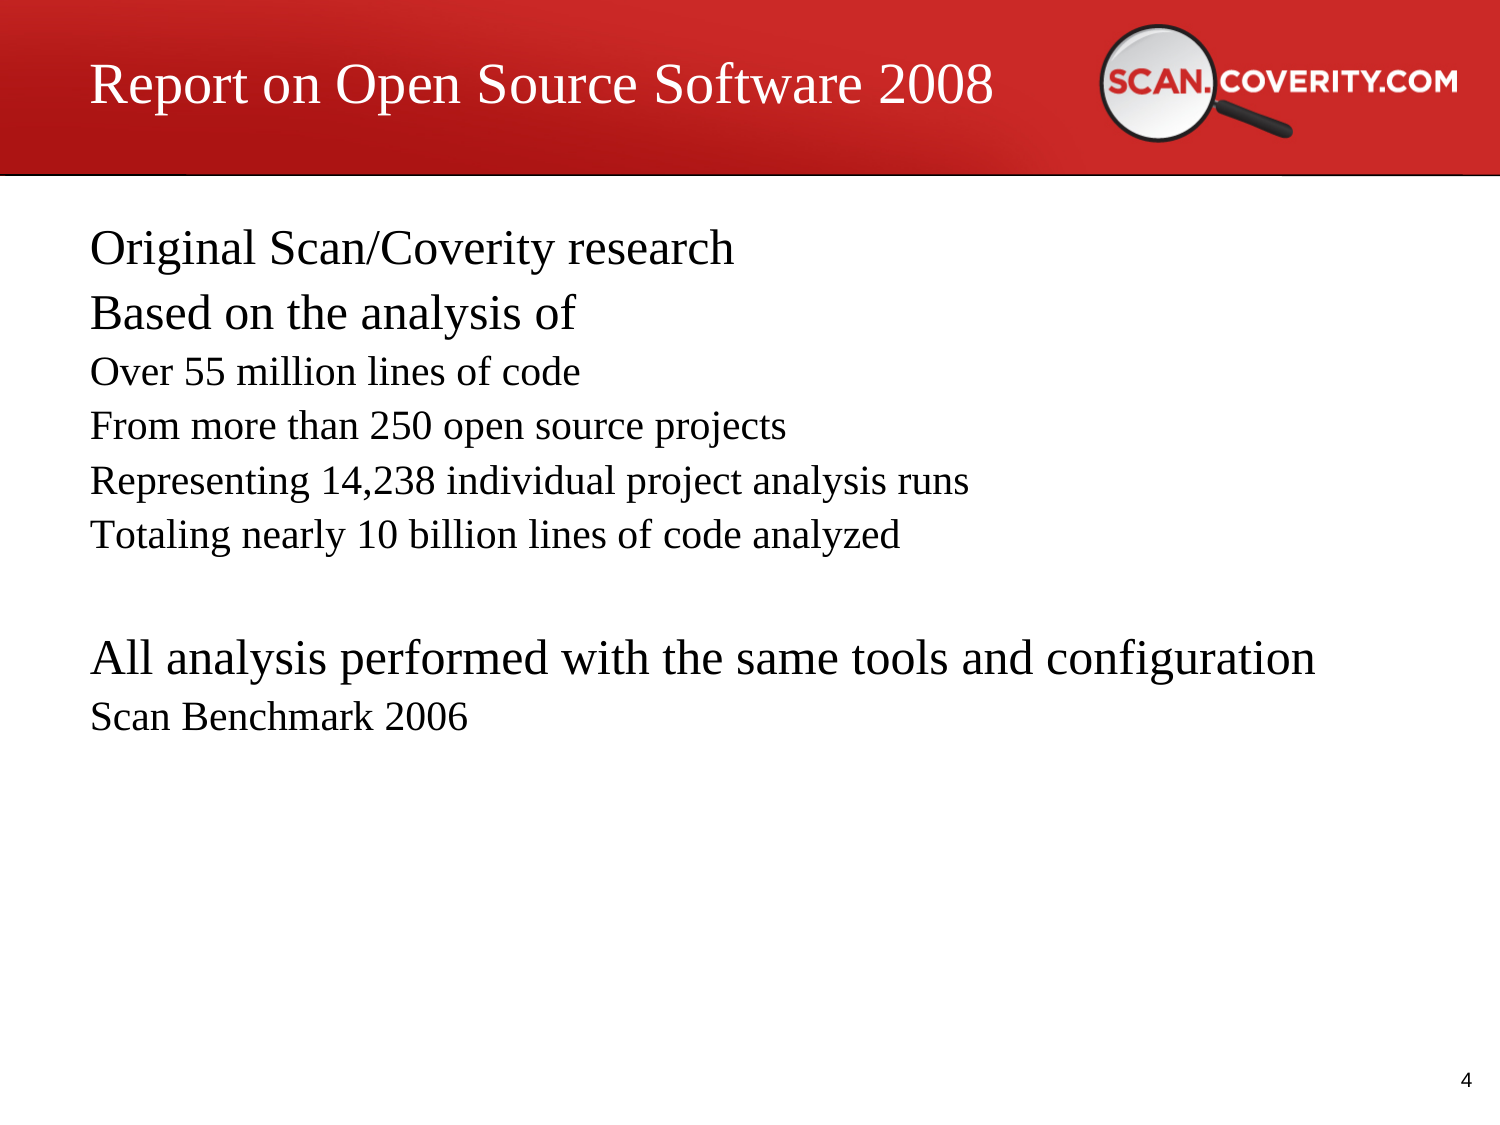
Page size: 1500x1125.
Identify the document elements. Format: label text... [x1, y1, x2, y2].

text_box 1 [1137, 1062, 1488, 1103]
picture [0, 0, 1500, 174]
title Report on Open Source Software 2008 [74, 24, 1100, 143]
list Original Scan/Coverity research Based on the analysis of Over 55 million lines of code From more than 250 open source projects Representing 14,238 individual project analysis runs Totaling nearly 10 billion lines of code analyzed All analysis performed with the same tools and configuration Scan Benchmark 2006 [75, 212, 1426, 981]
